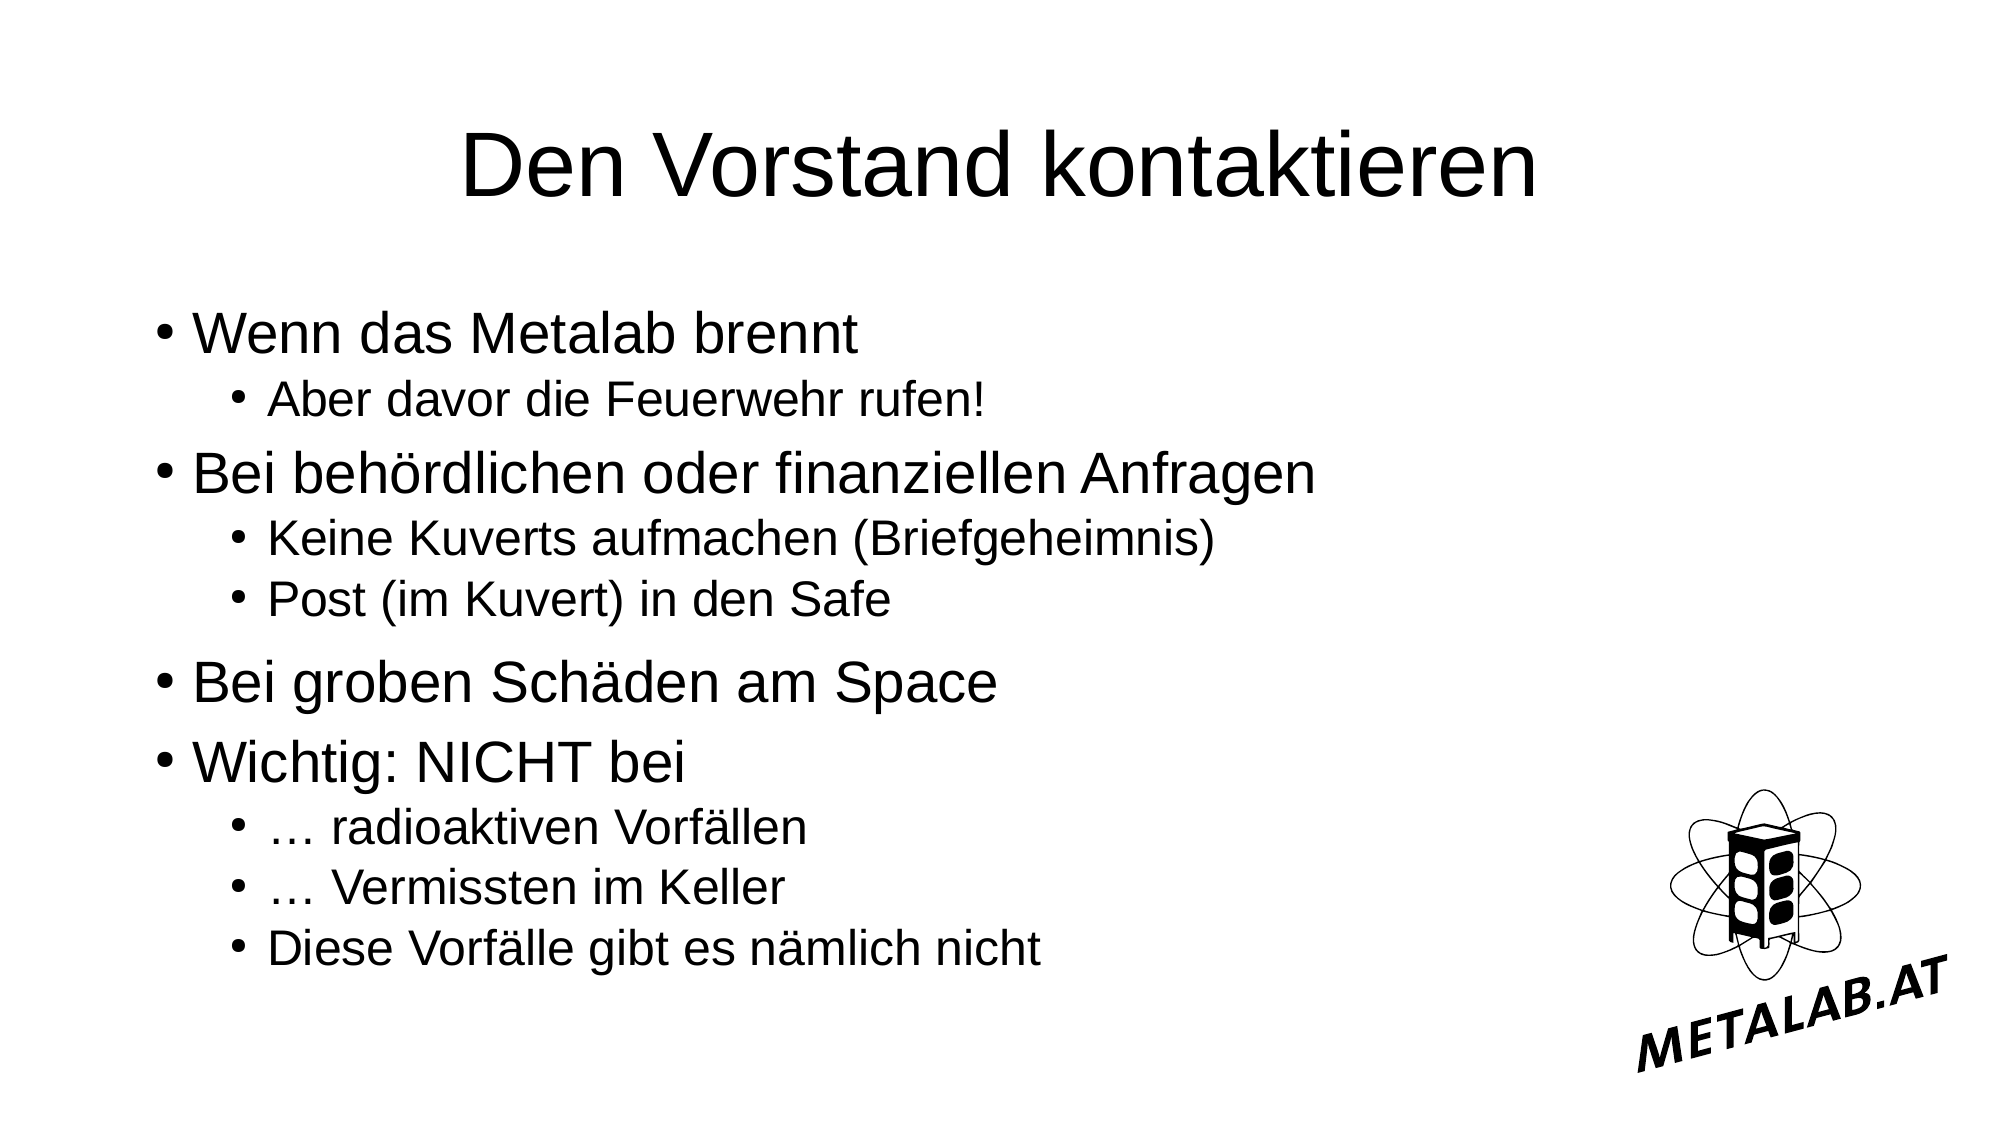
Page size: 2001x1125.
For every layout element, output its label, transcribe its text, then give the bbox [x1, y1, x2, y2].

list Wenn das Metalab brennt Aber davor die Feuerwehr rufen! Bei behördlichen oder finanziellen Anfragen Keine Kuverts aufmachen (Briefgeheimnis) Post (im Kuvert) in den Safe Bei groben Schäden am Space Wichtig: NICHT bei … radioaktiven Vorfällen … Vermissten im Keller Diese Vorfälle gibt es nämlich nicht [137, 299, 1863, 1014]
title Den Vorstand kontaktieren [137, 59, 1863, 278]
